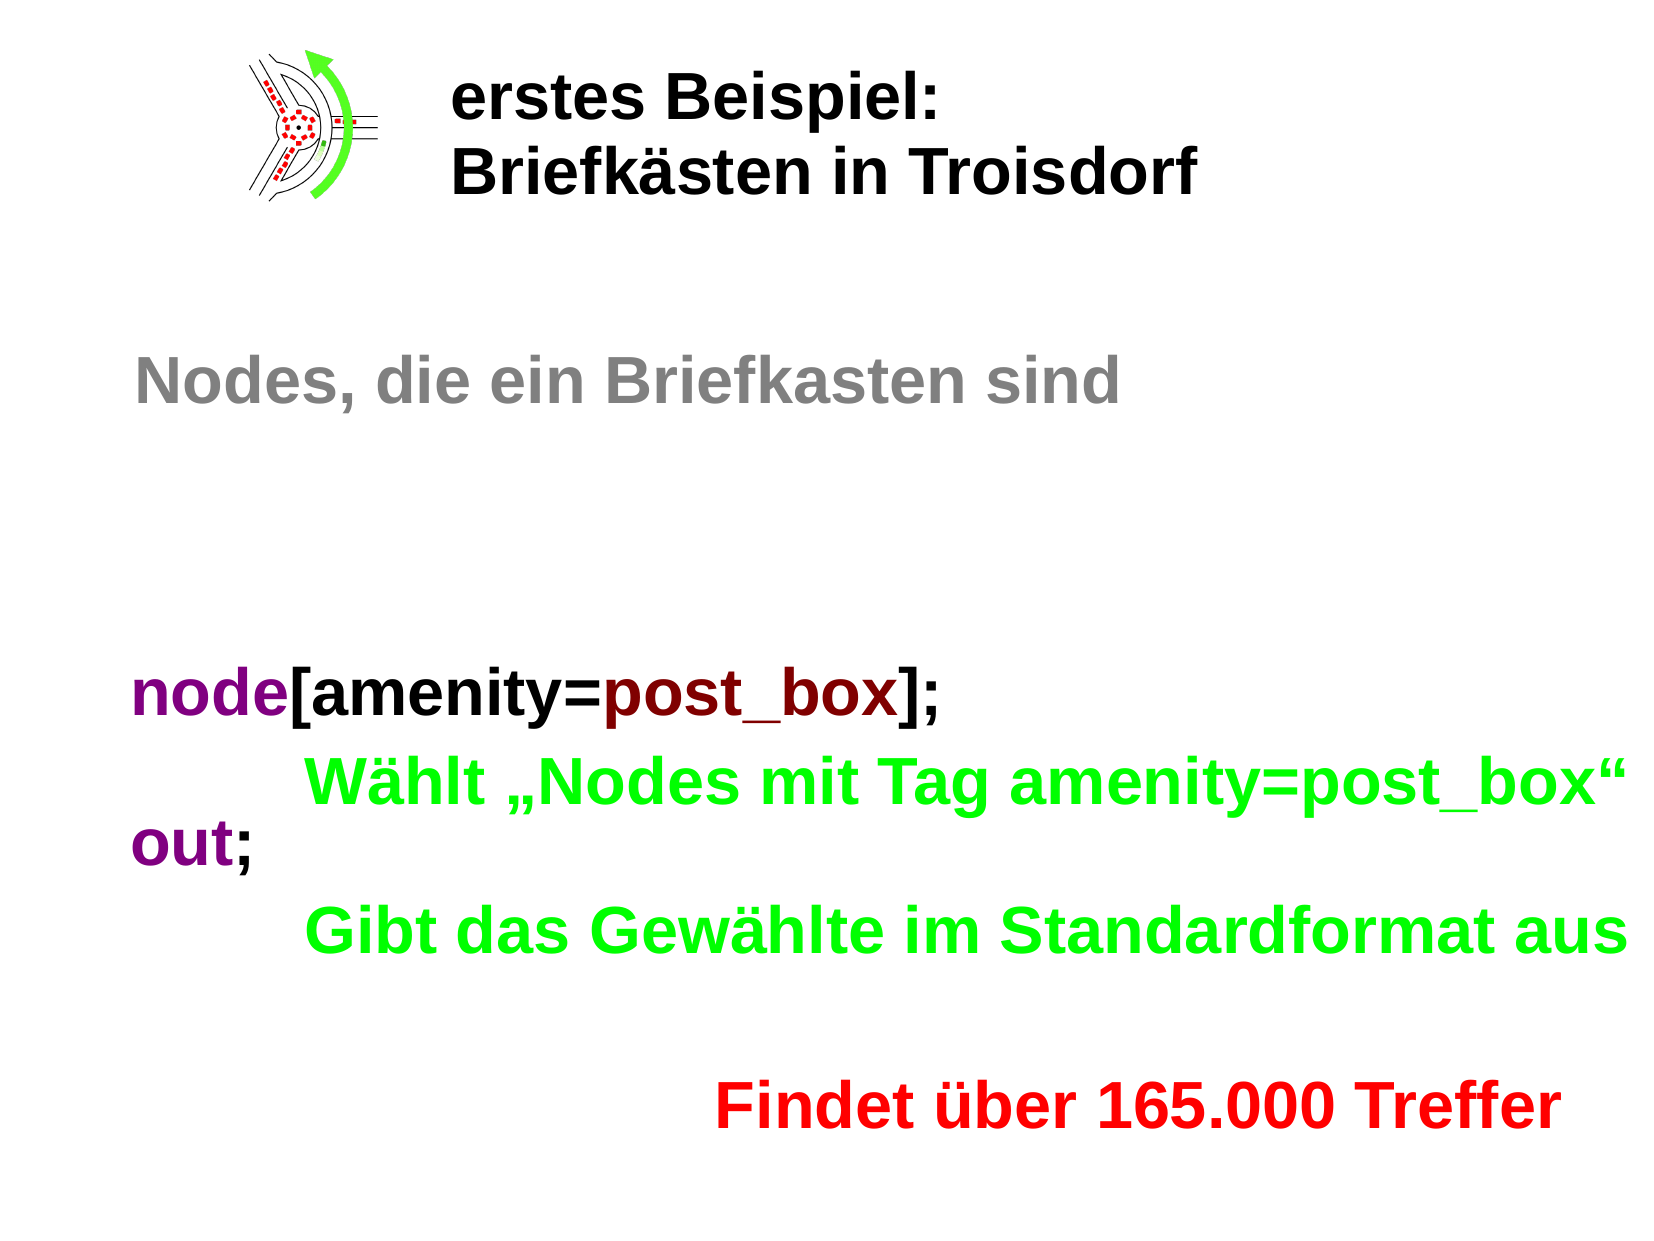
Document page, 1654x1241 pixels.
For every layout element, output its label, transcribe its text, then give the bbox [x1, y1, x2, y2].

text_box Nodes, die ein Briefkasten sind [119, 336, 1141, 426]
picture [232, 49, 390, 206]
text_box Wählt „Nodes mit Tag amenity=post_box“ Gibt das Gewählte im Standardformat aus [289, 587, 1649, 976]
text_box node[amenity=post_box]; out; [115, 498, 960, 888]
text_box Findet über 165.000 Treffer [700, 1060, 1581, 1151]
text_box erstes Beispiel: Briefkästen in Troisdorf [435, 52, 1215, 217]
